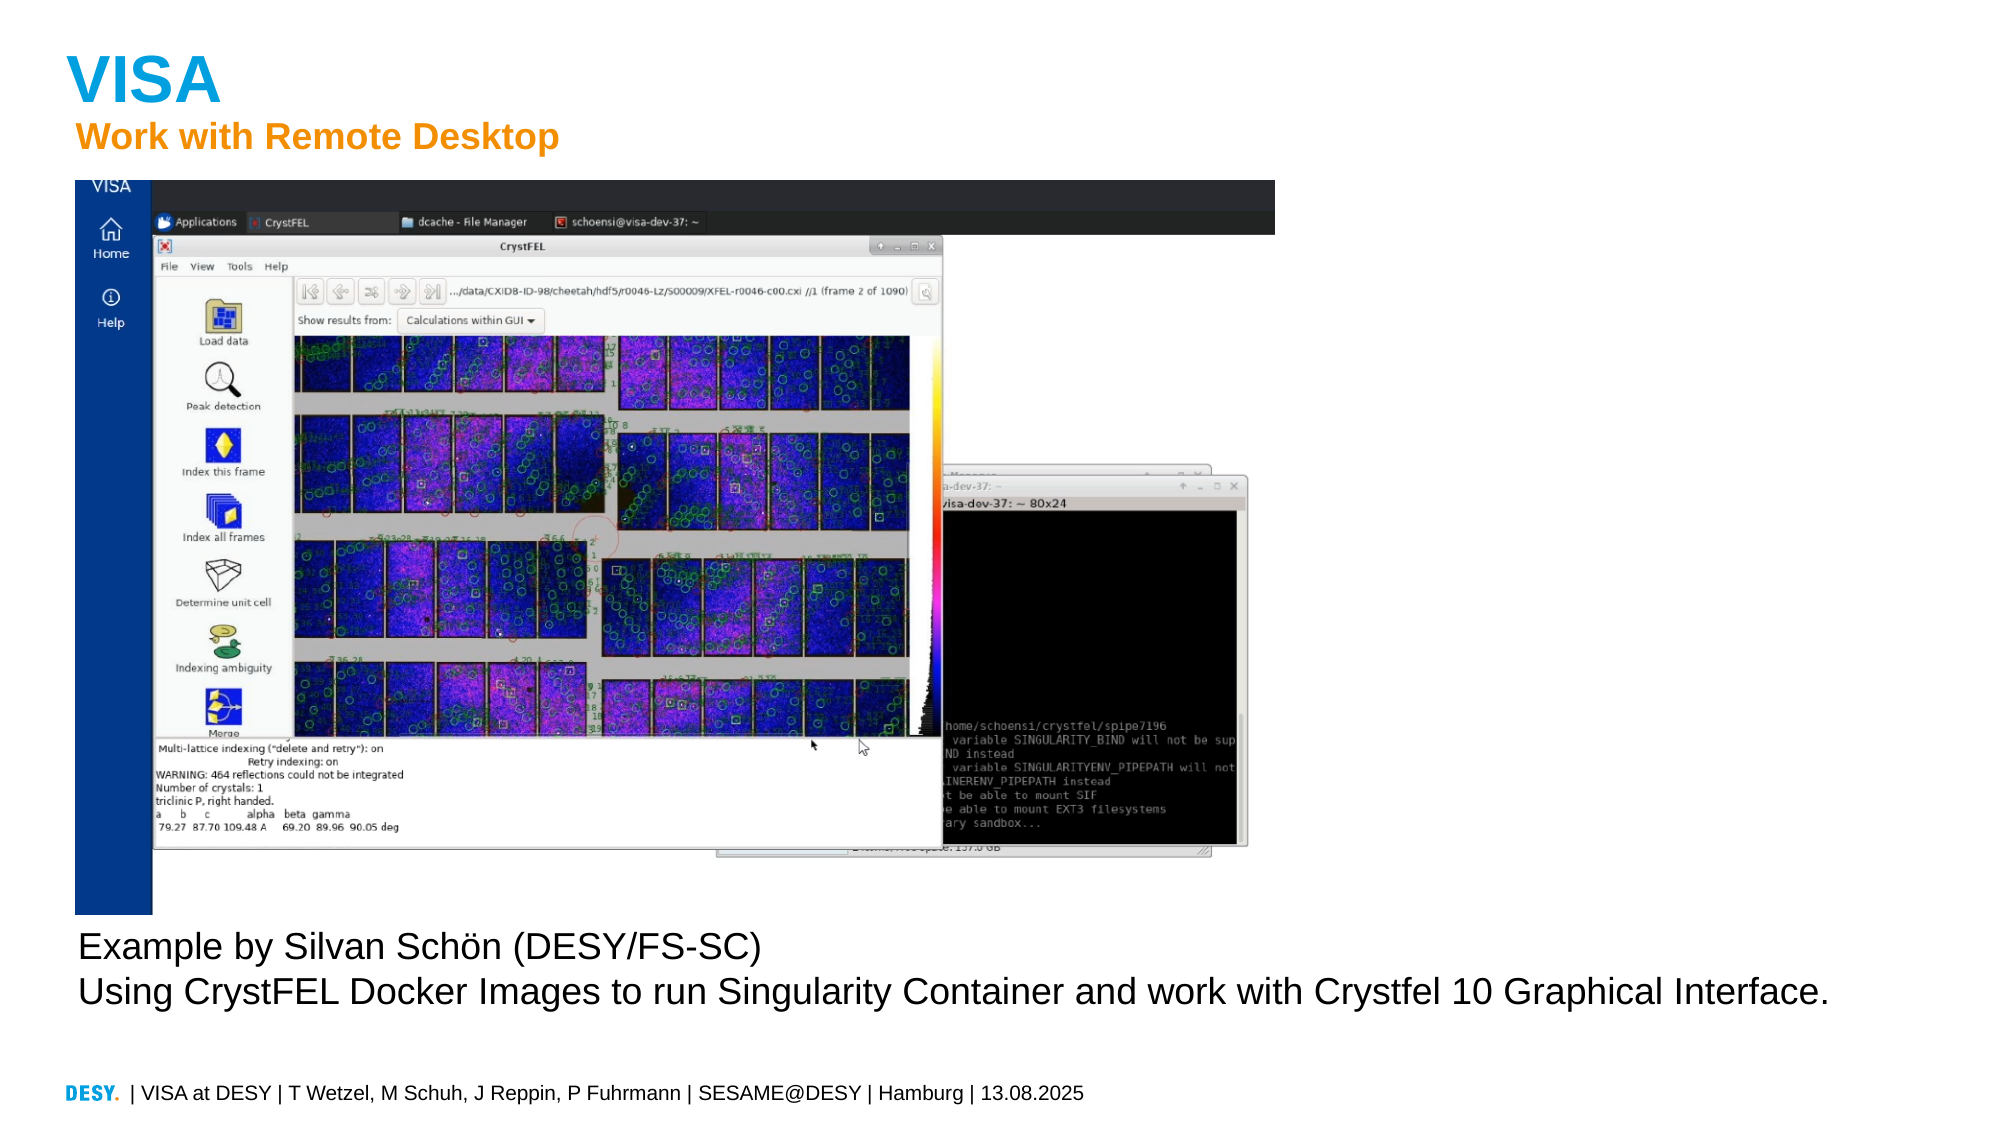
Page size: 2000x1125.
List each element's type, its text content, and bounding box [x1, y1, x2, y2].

text_box Work with Remote Desktop [60, 104, 1980, 161]
text_box Example by Silvan Schön (DESY/FS-SC) Using CrystFEL Docker Images to run Singularity Container and work with Crystfel 10 Graphical Interface. [63, 914, 1920, 1014]
picture [75, 180, 1275, 915]
text_box VISA [66, 45, 1932, 104]
